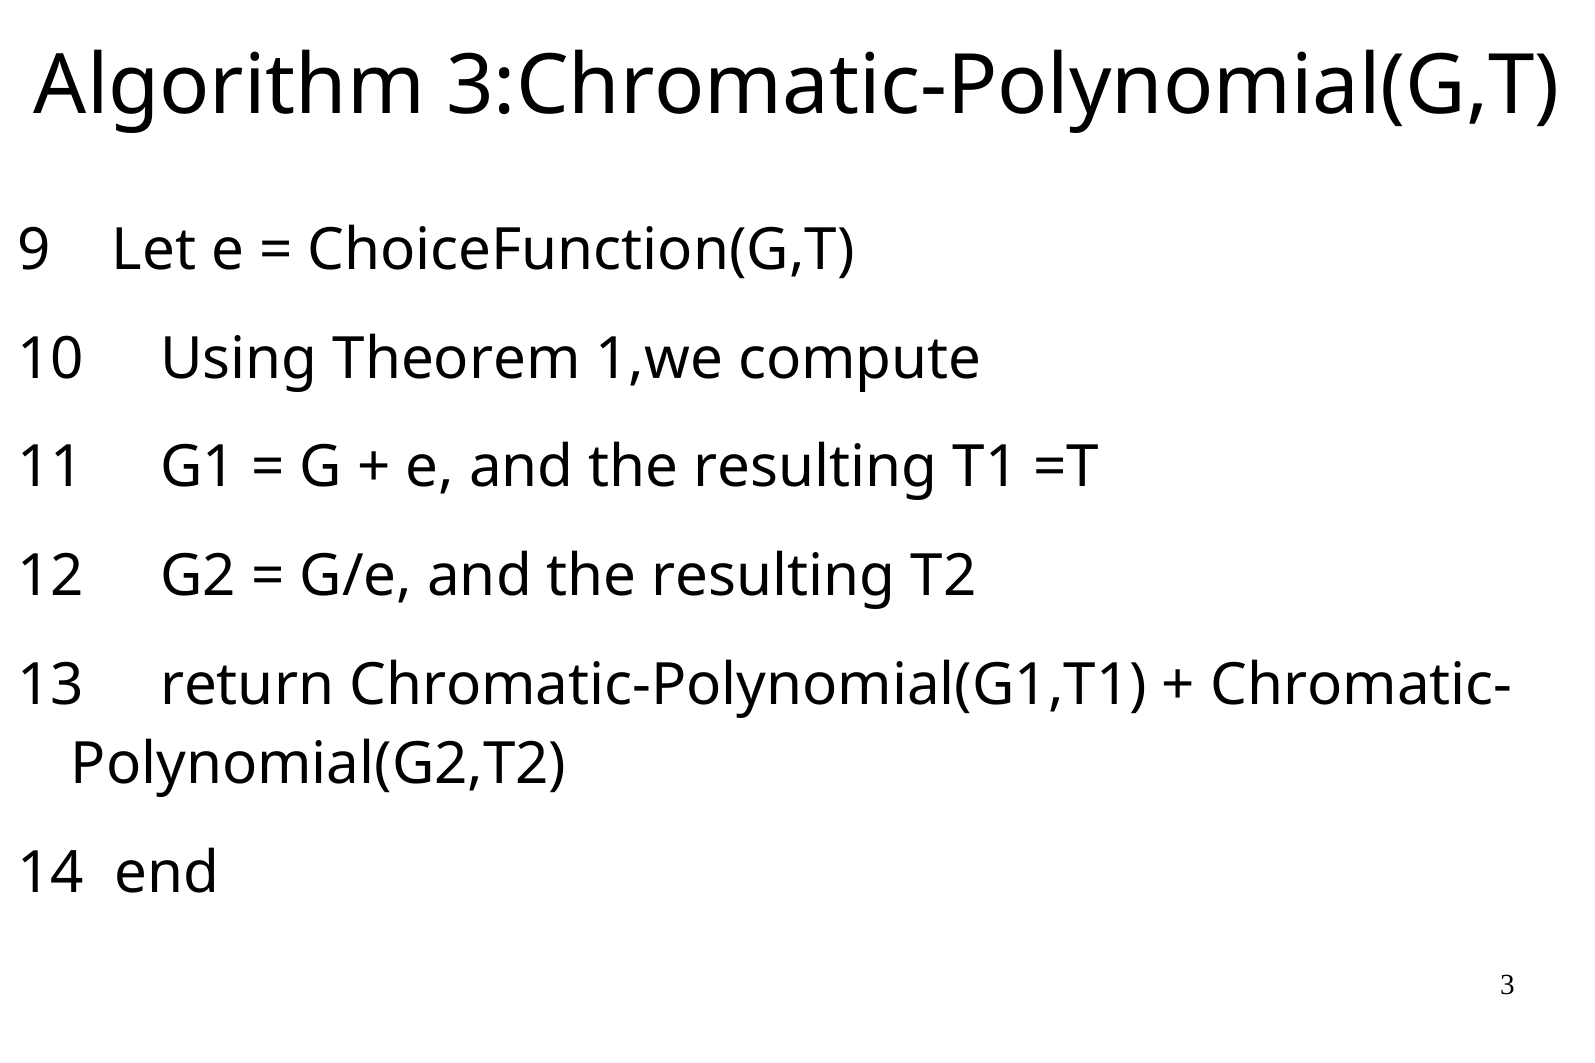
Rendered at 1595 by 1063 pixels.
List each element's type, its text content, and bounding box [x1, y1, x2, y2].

list 9 Let e = ChoiceFunction(G,T) 10 Using Theorem 1,we compute 11 G1 = G + e, and the resulting T1 =T 12 G2 = G/e, and the resulting T2 13 return Chromatic-Polynomial(G1,T1) + Chromatic-Polynomial(G2,T2) 14 end [0, 98, 1595, 1020]
title Algorithm 3:Chromatic-Polynomial(G,T) [0, 0, 1595, 98]
